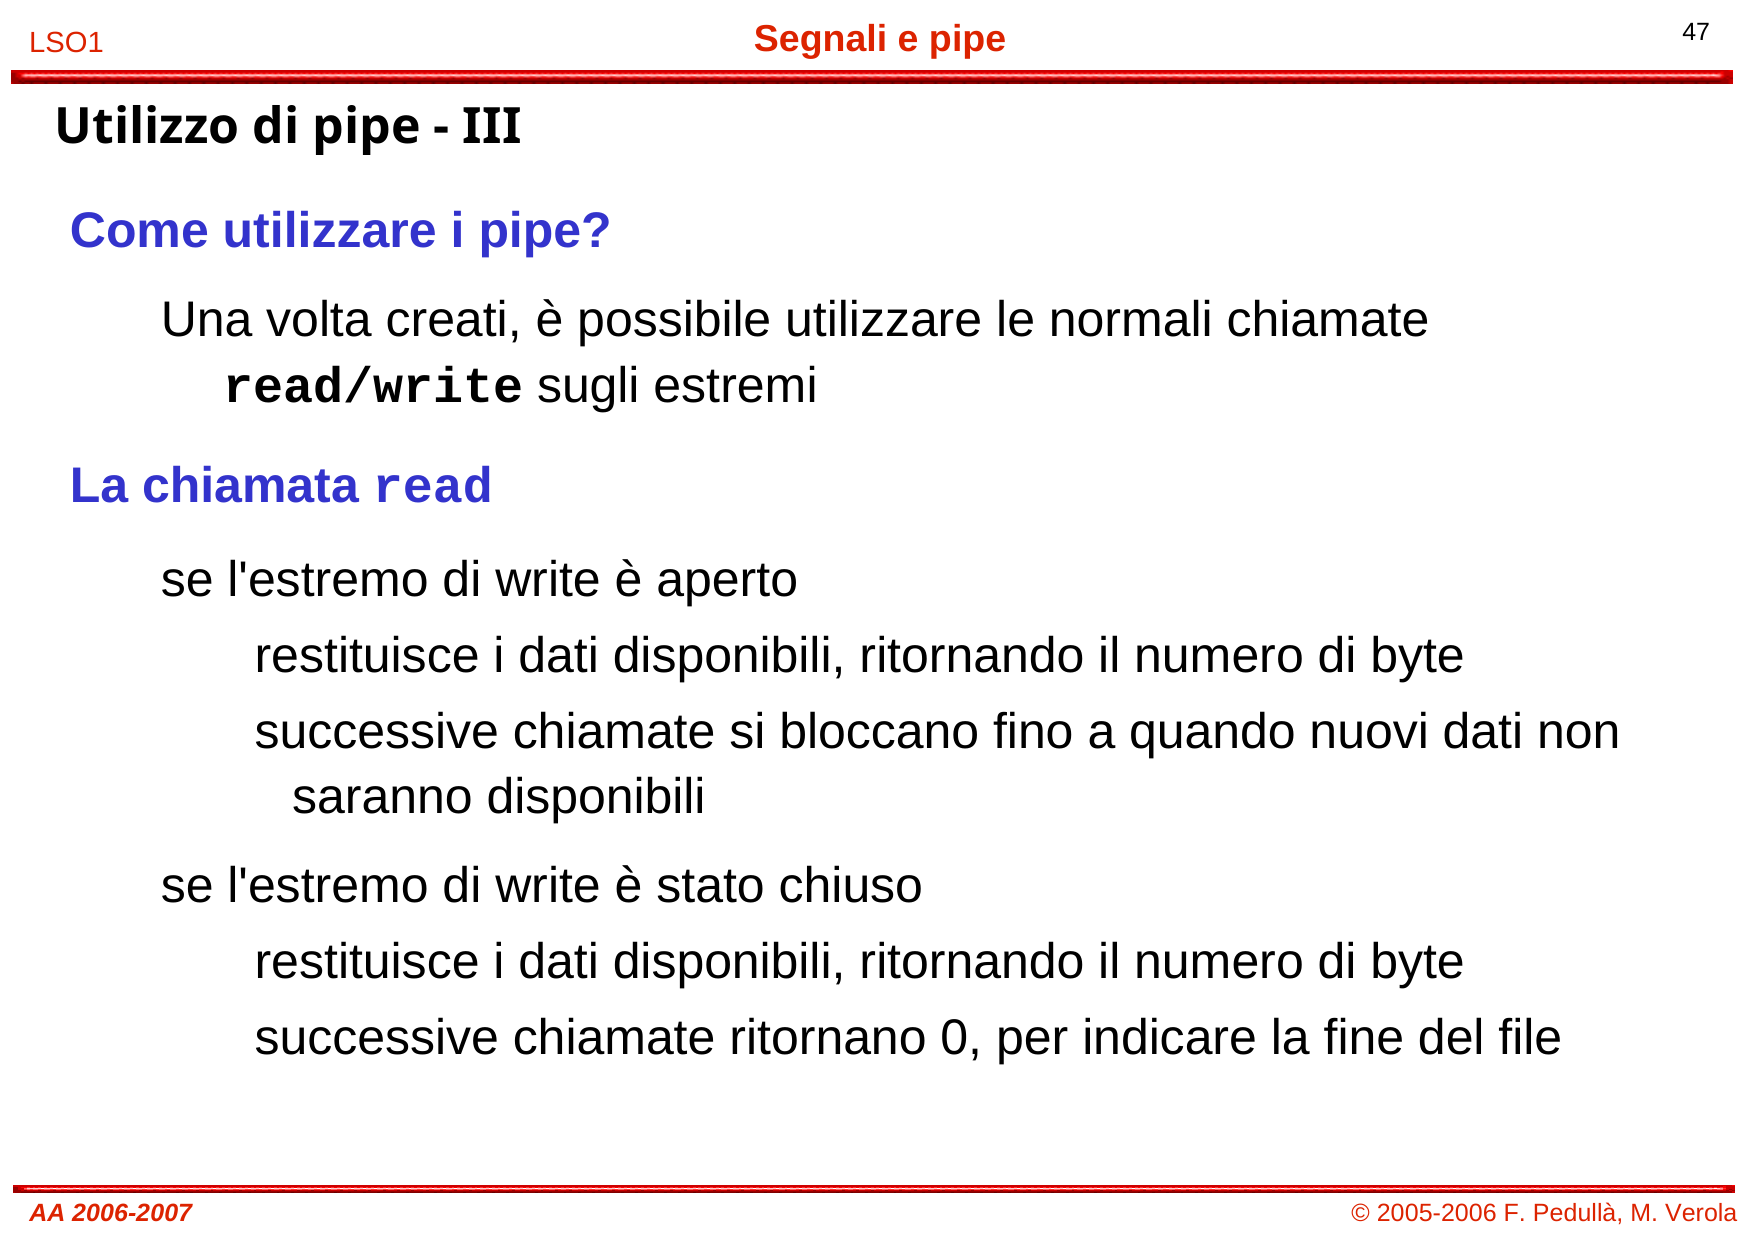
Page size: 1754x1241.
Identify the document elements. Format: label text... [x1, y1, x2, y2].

title Utilizzo di pipe - III [40, 78, 1714, 174]
picture [11, 70, 1733, 84]
list Come utilizzare i pipe? Una volta creati, è possibile utilizzare le normali chiamate read/write sugli estremi La chiamata read se l'estremo di write è aperto restituisce i dati disponibili, ritornando il numero di byte successive chiamate si bloccano fino a quando nuovi dati non saranno disponibili se l'estremo di write è stato chiuso restituisce i dati disponibili, ritornando il numero di byte successive chiamate ritornano 0, per indicare la fine del file [52, 194, 1690, 1172]
picture [13, 1185, 1735, 1193]
